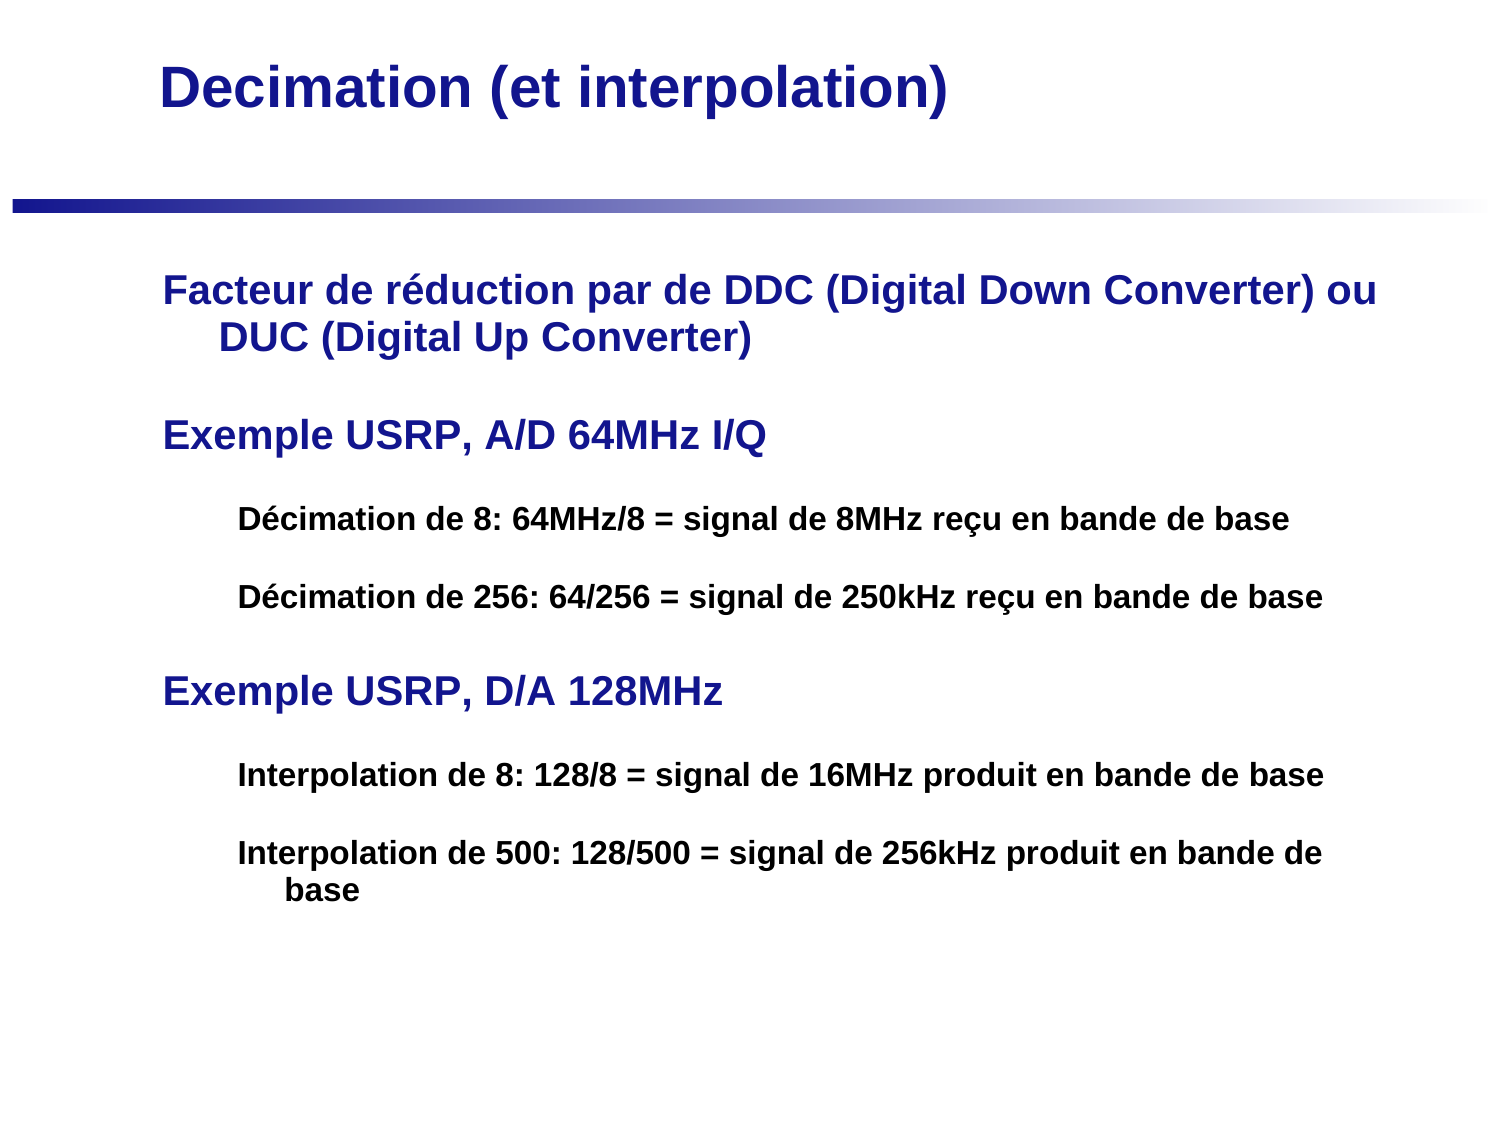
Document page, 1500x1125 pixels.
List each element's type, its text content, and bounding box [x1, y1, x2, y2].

list Facteur de réduction par de DDC (Digital Down Converter) ou DUC (Digital Up Converter) Exemple USRP, A/D 64MHz I/Q Décimation de 8: 64MHz/8 = signal de 8MHz reçu en bande de base Décimation de 256: 64/256 = signal de 250kHz reçu en bande de base Exemple USRP, D/A 128MHz Interpolation de 8: 128/8 = signal de 16MHz produit en bande de base Interpolation de 500: 128/500 = signal de 256kHz produit en bande de base [162, 267, 1388, 909]
title Decimation (et interpolation) [159, 0, 1385, 175]
